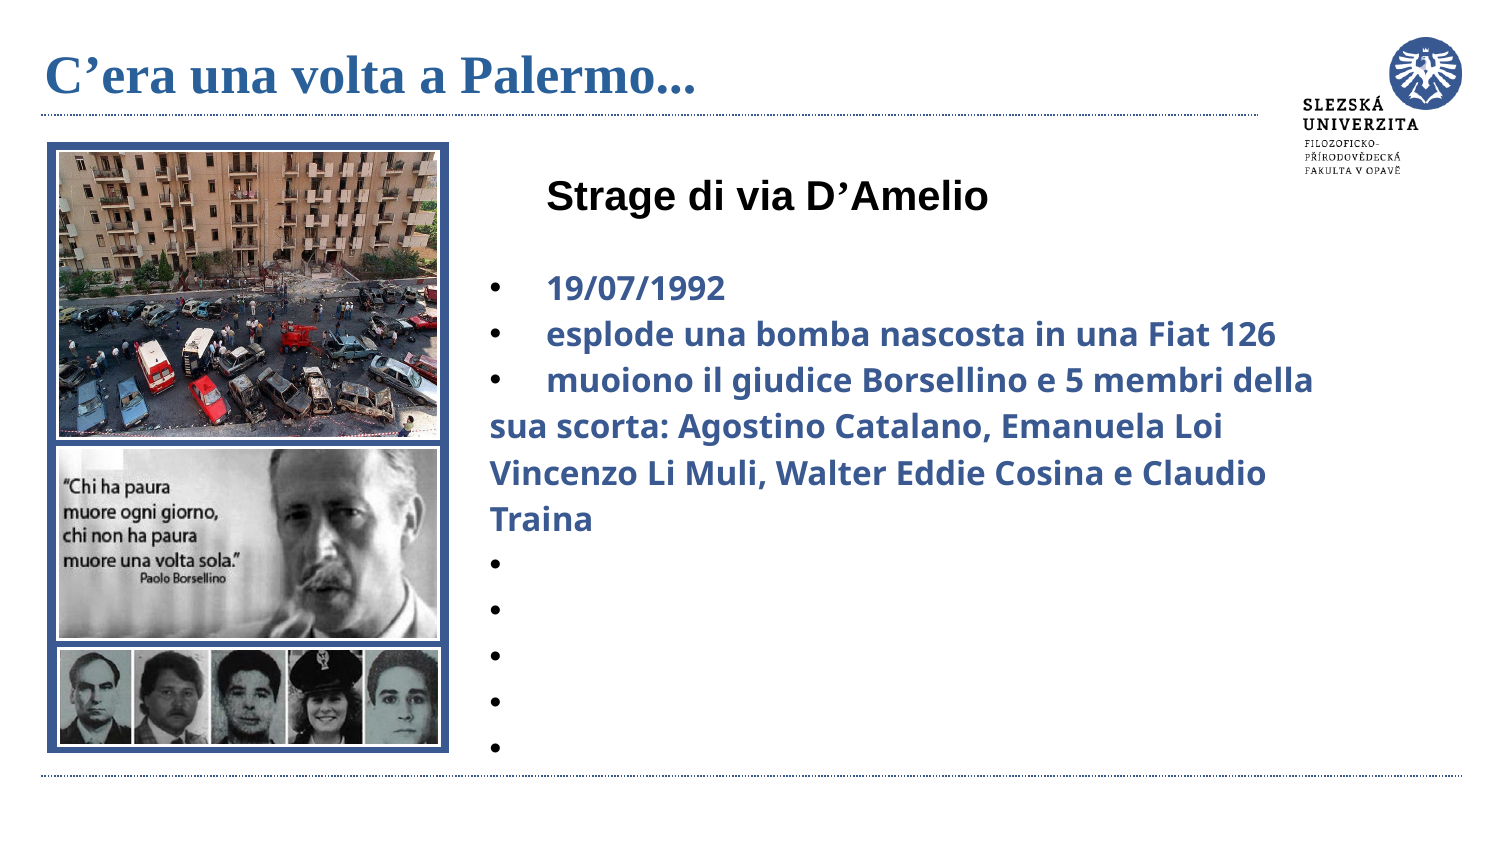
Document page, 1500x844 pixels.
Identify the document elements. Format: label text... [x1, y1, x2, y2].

text_box [47, 142, 449, 753]
picture [59, 448, 438, 638]
text_box Strage di via DʼAmelio [531, 165, 1406, 249]
title Cʼera una volta a Palermo... [29, 32, 1123, 116]
picture [60, 649, 439, 745]
picture [59, 152, 438, 438]
list 19/07/1992 esplode una bomba nascosta in una Fiat 126 muoiono il giudice Borsellino e 5 membri della sua scorta: Agostino Catalano, Emanuela Loi Vincenzo Li Muli, Walter Eddie Cosina e Claudio Traina [474, 259, 1489, 662]
